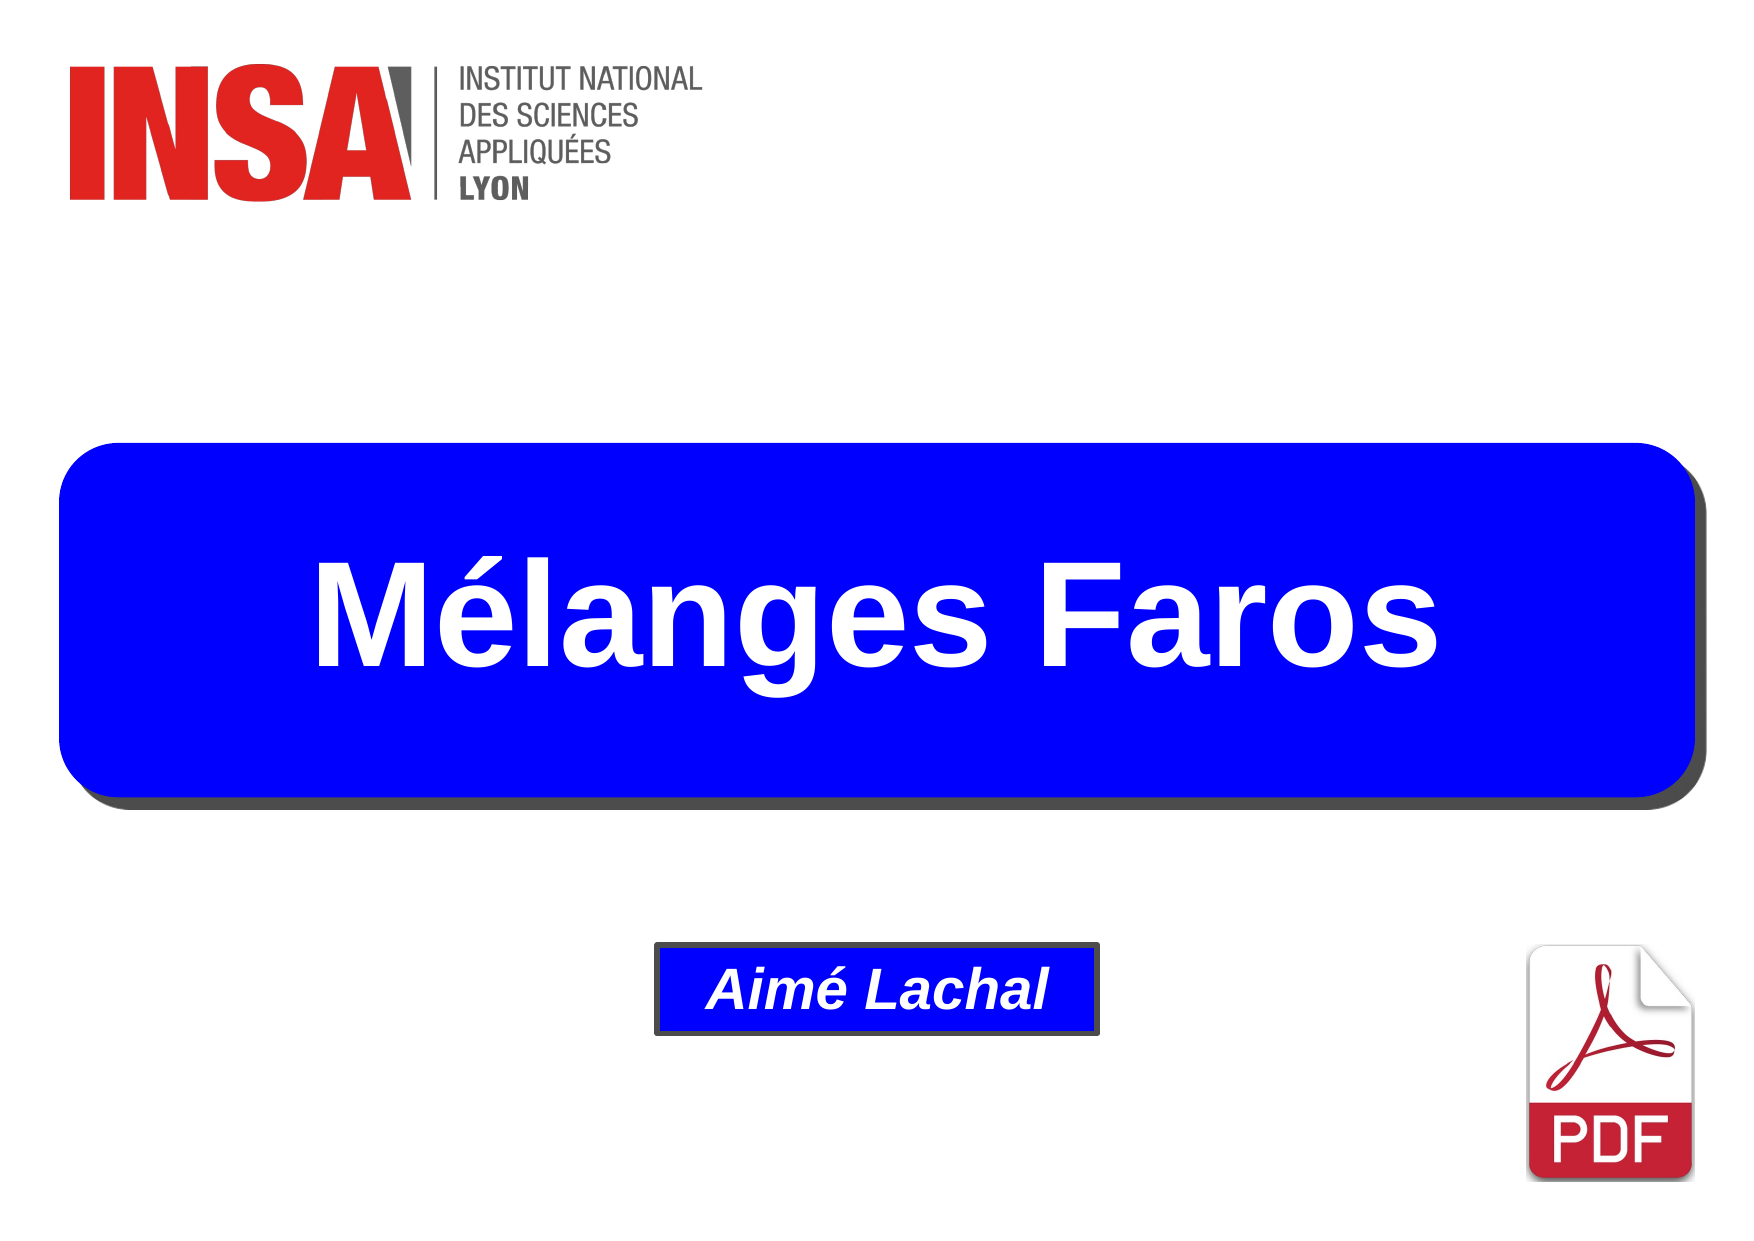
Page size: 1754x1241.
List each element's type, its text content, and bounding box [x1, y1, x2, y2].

title Aimé Lachal [657, 944, 1098, 1034]
picture [1526, 944, 1695, 1182]
text_box Mélanges Faros [59, 442, 1695, 798]
picture [59, 58, 713, 207]
